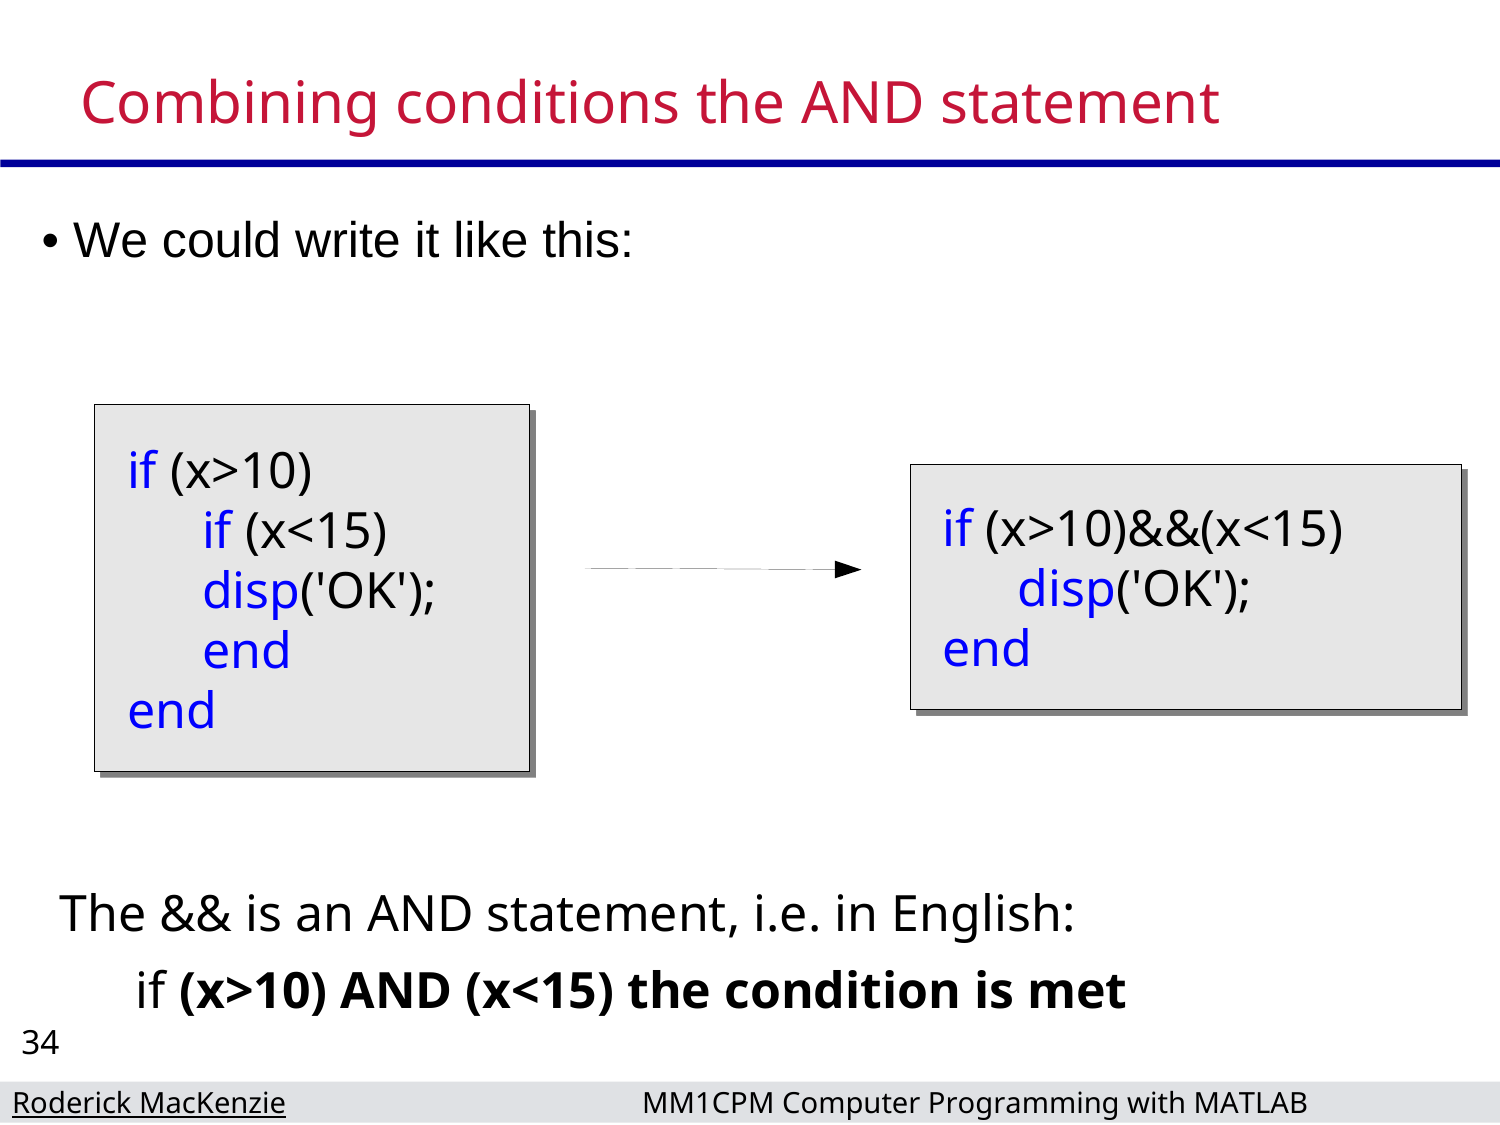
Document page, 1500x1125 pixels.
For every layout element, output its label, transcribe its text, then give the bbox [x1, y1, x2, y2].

text_box <number> [6, 1013, 222, 1084]
text_box We could write it like this: [41, 212, 1316, 311]
title Combining conditions the AND statement [65, 47, 1443, 155]
text_box if (x>10) if (x<15) disp('OK'); end end [94, 404, 530, 772]
text_box if (x>10)&&(x<15) disp('OK'); end [910, 464, 1462, 710]
text_box The && is an AND statement, i.e. in English: if (x>10) AND (x<15) the condition is met [42, 877, 1490, 1004]
